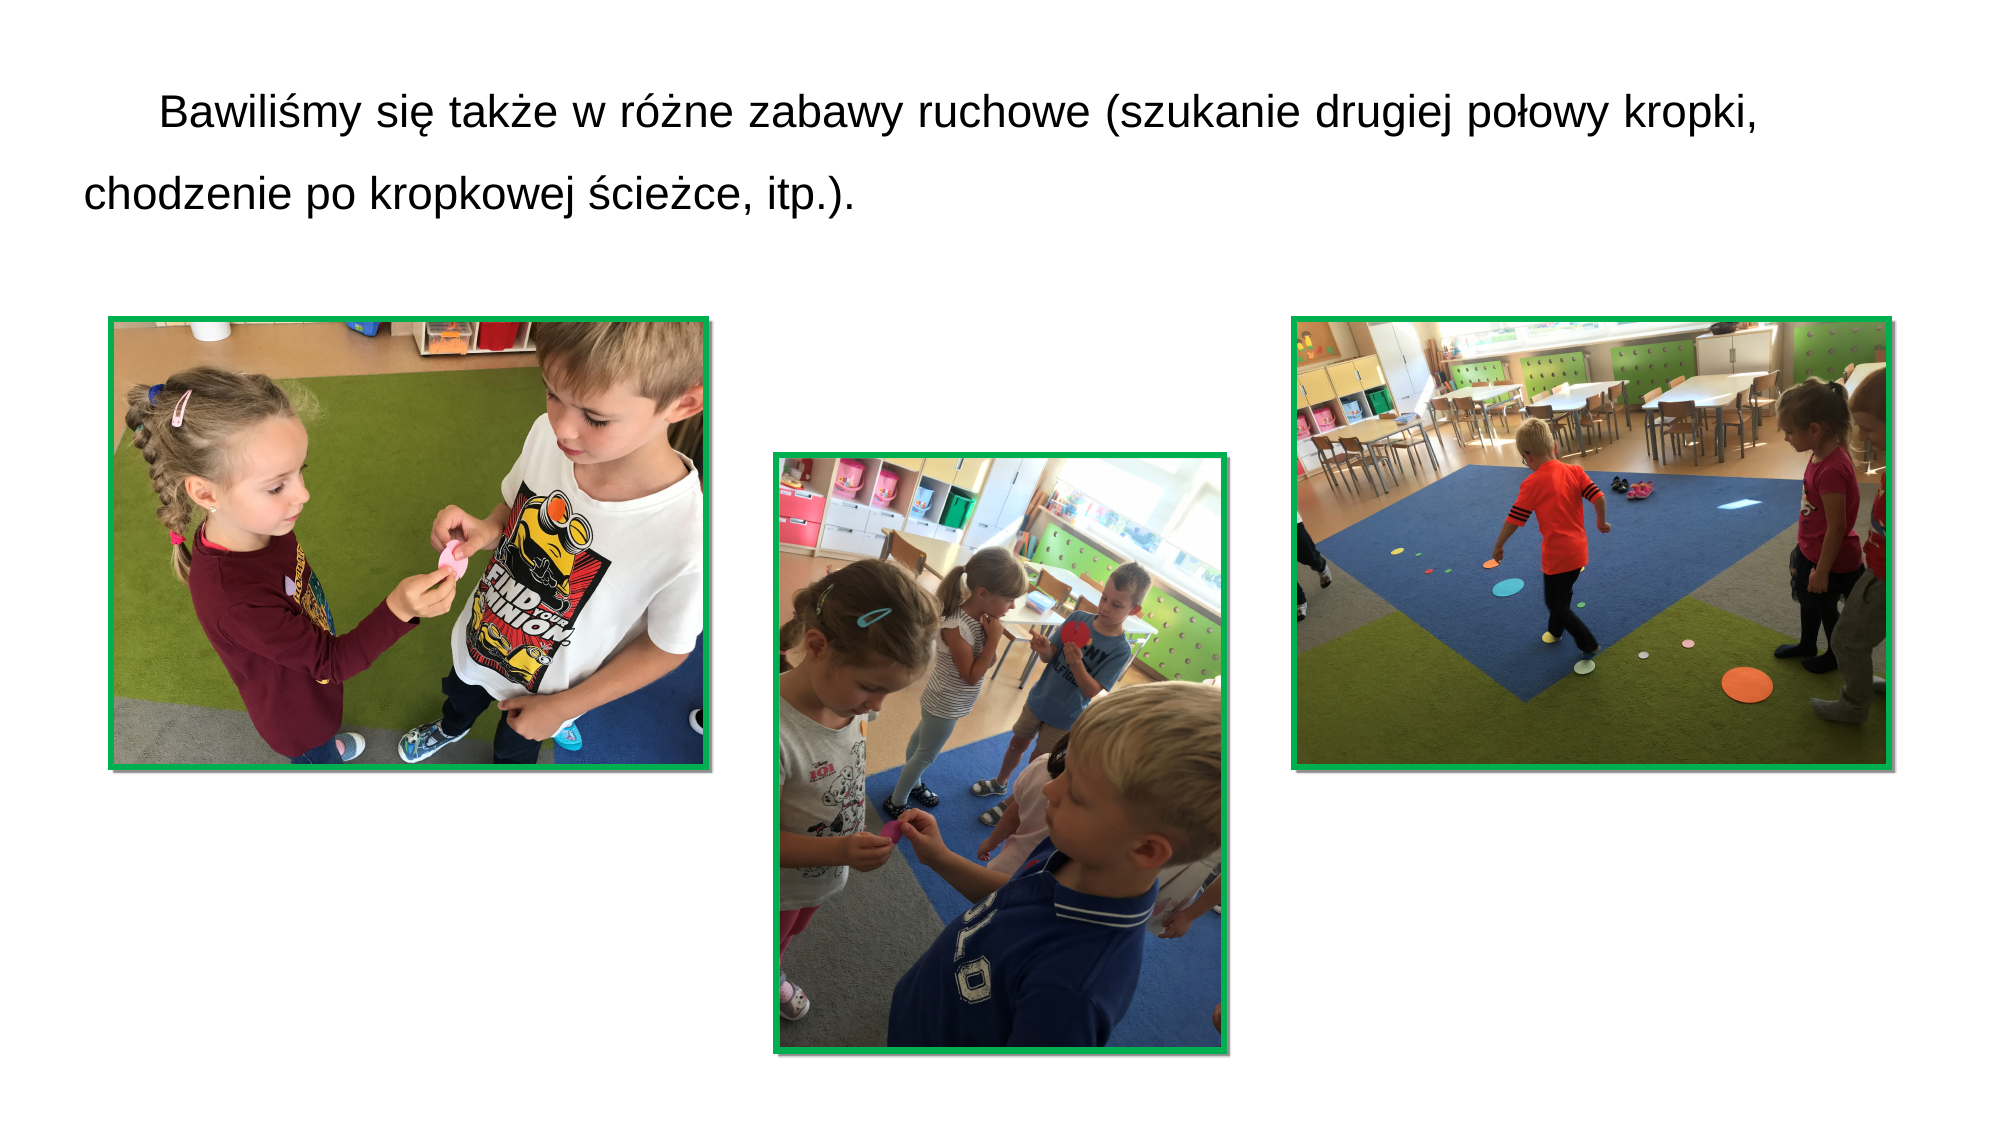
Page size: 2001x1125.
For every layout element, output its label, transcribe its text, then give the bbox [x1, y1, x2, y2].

subtitle Bawiliśmy się także w różne zabawy ruchowe (szukanie drugiej połowy kropki, chodzenie po kropkowej ścieżce, itp.). [68, 46, 1924, 190]
picture [114, 322, 704, 764]
picture [1296, 322, 1886, 764]
picture [779, 458, 1221, 1048]
